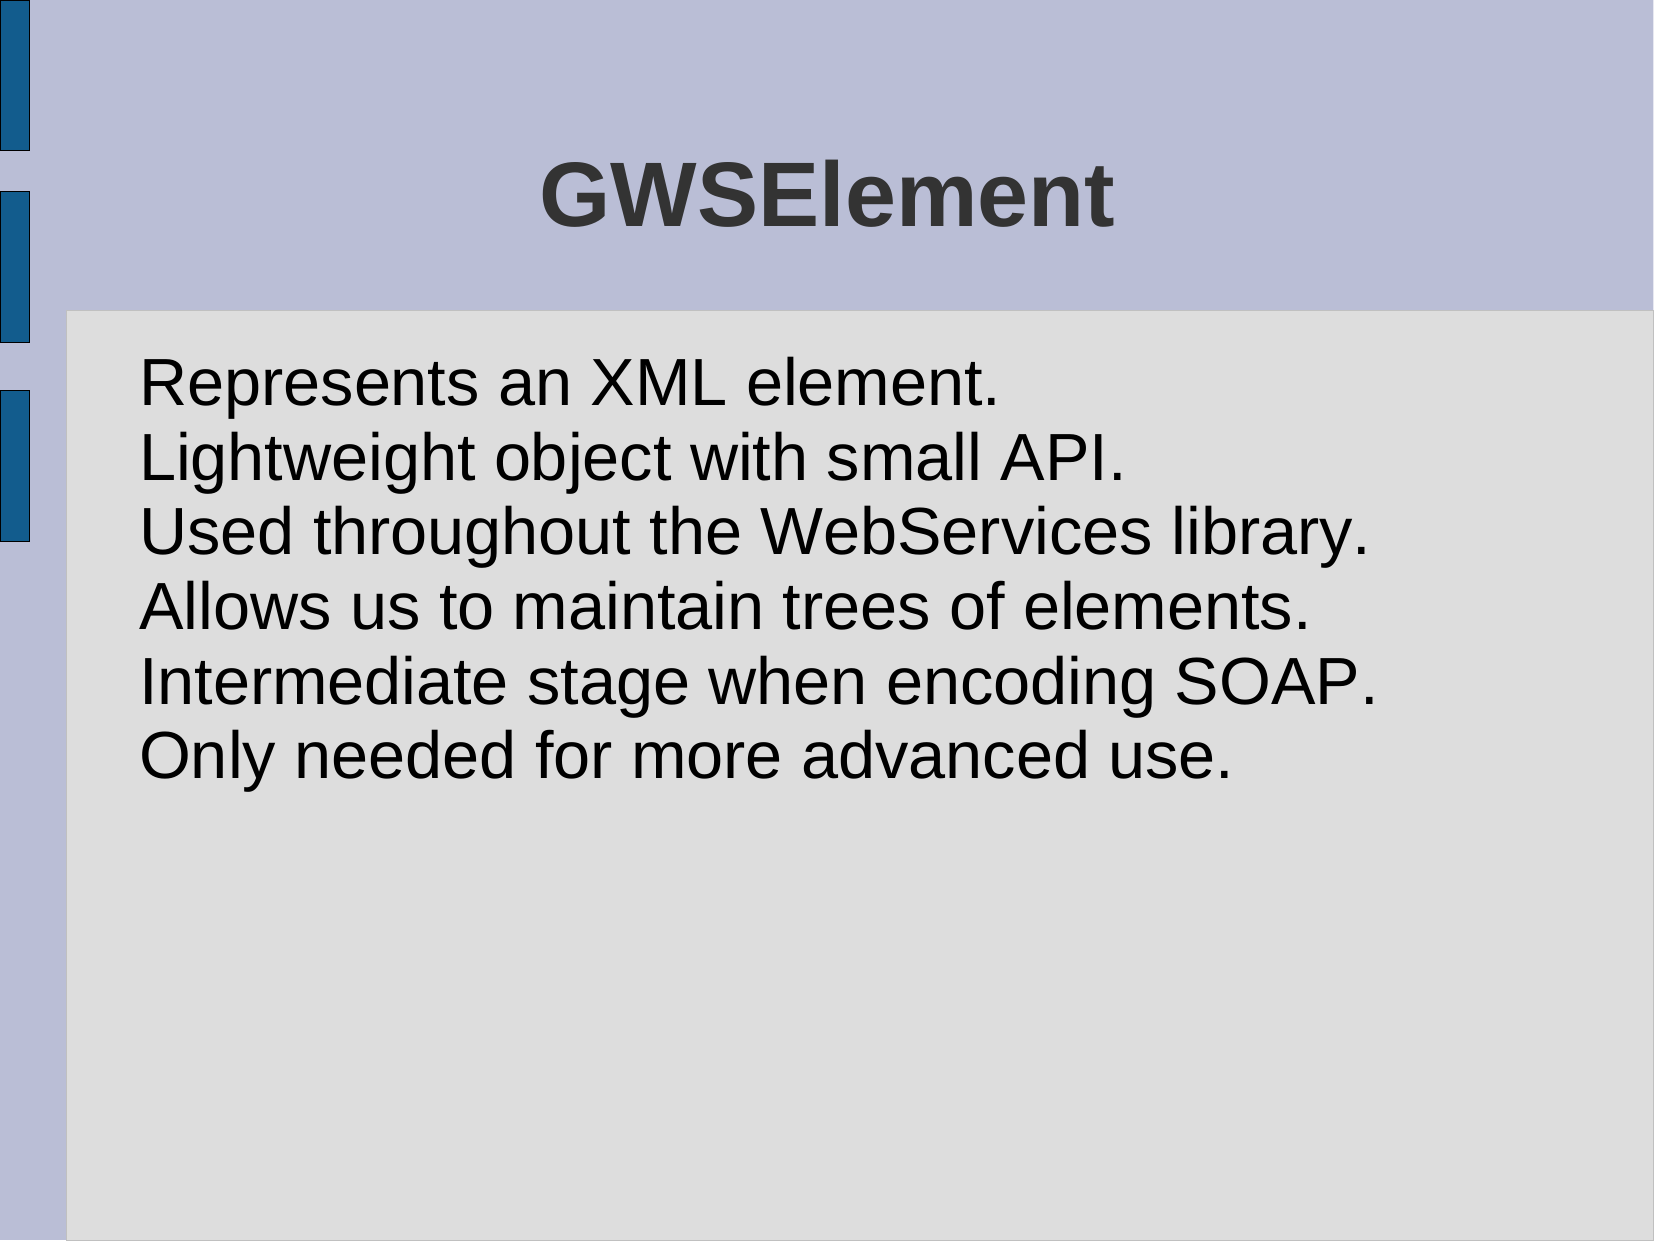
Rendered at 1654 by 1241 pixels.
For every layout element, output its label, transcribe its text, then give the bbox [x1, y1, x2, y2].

list Represents an XML element. Lightweight object with small API. Used throughout the WebServices library. Allows us to maintain trees of elements. Intermediate stage when encoding SOAP. Only needed for more advanced use. [121, 344, 1534, 1112]
title GWSElement [121, 98, 1534, 291]
